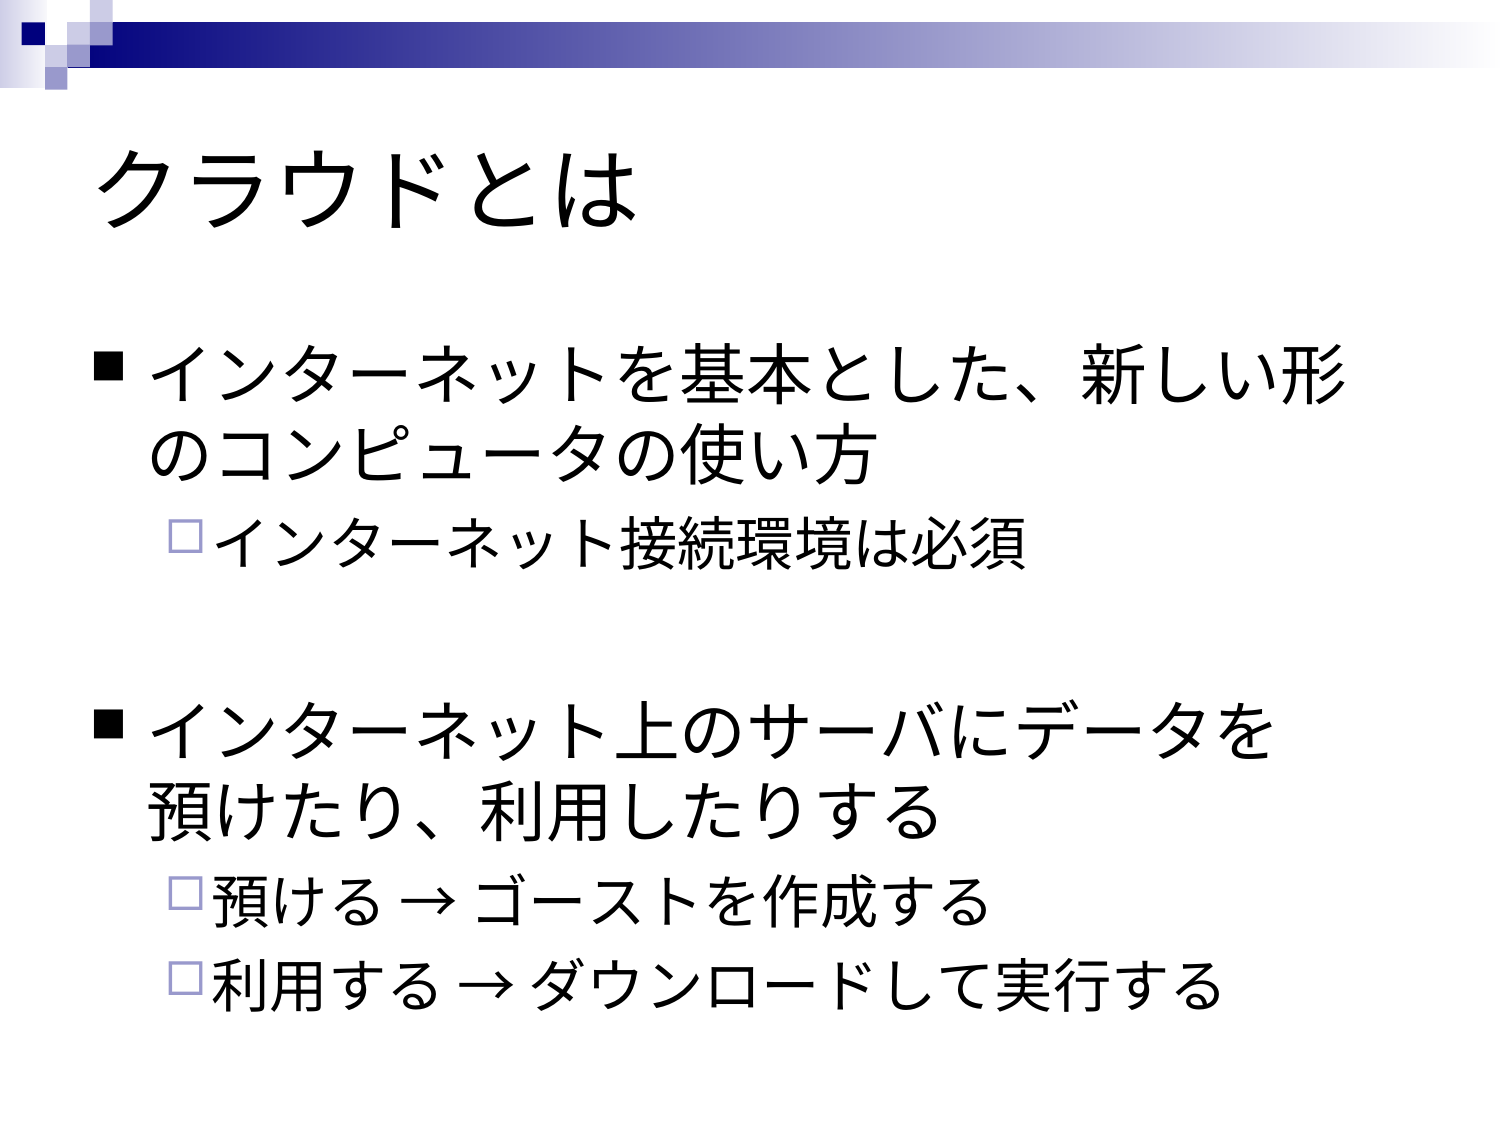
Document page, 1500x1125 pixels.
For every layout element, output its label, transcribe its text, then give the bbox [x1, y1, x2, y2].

title クラウドとは [75, 69, 1426, 306]
list インターネットを基本とした、新しい形のコンピュータの使い方 インターネット接続環境は必須 インターネット上のサーバにデータを 預けたり、利用したりする 預ける → ゴーストを作成する 利用する → ダウンロードして実行する [75, 324, 1426, 1027]
